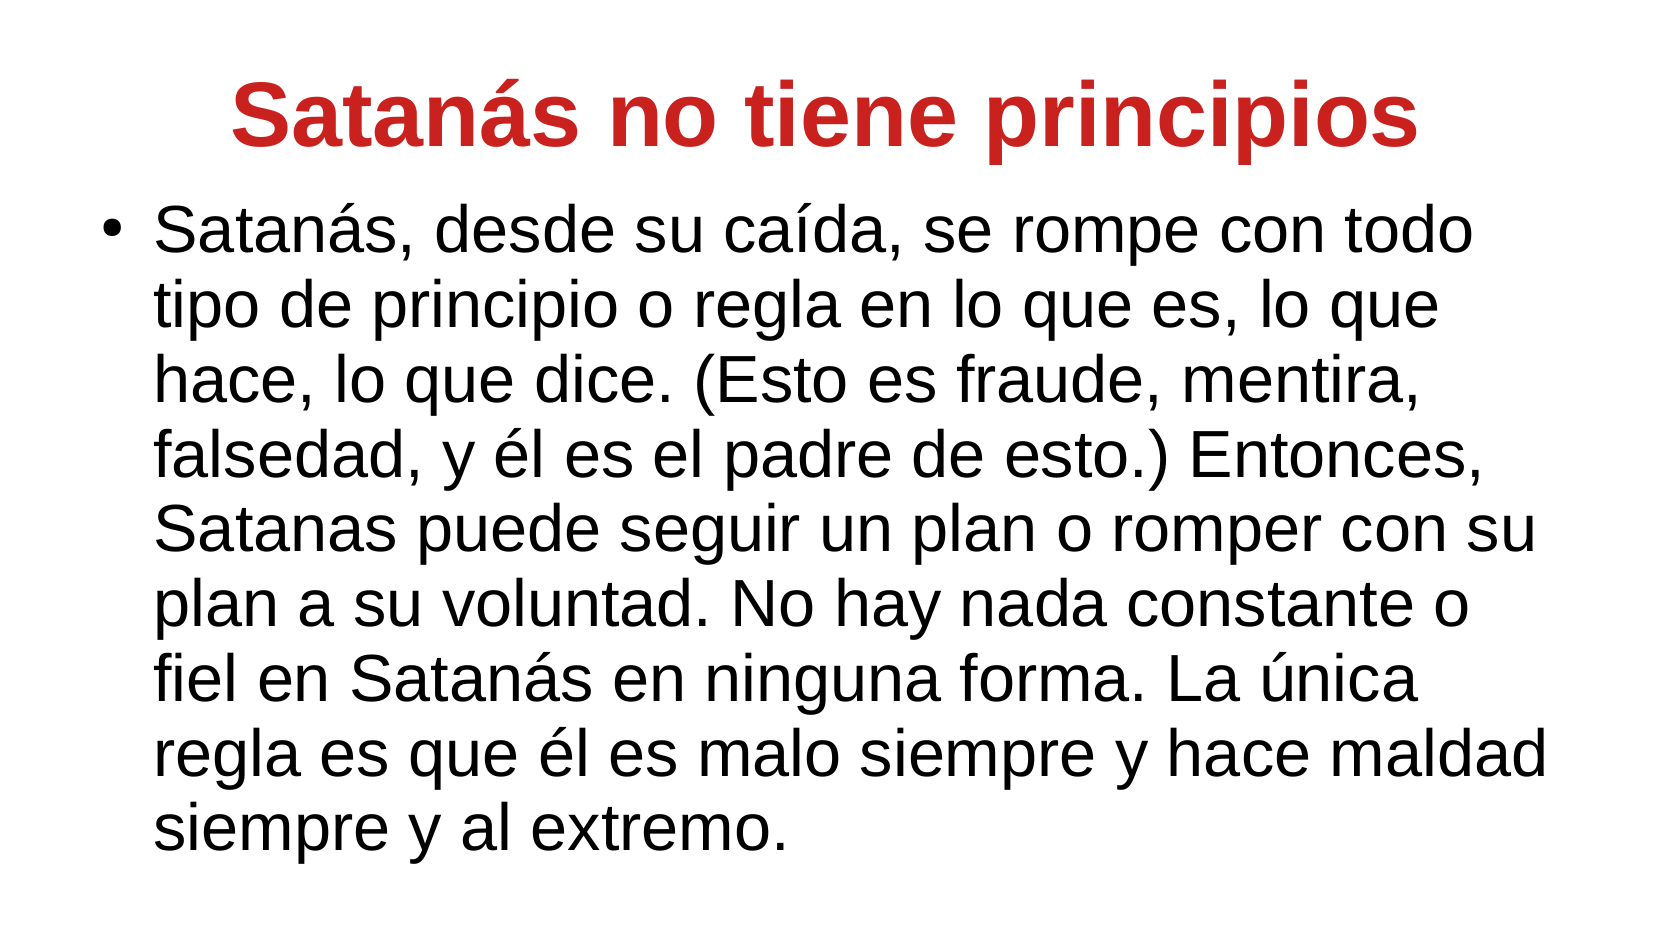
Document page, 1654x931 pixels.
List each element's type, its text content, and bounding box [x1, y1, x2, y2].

list Satanás, desde su caída, se rompe con todo tipo de principio o regla en lo que es, lo que hace, lo que dice. (Esto es fraude, mentira, falsedad, y él es el padre de esto.) Entonces, Satanas puede seguir un plan o romper con su plan a su voluntad. No hay nada constante o fiel en Satanás en ninguna forma. La única regla es que él es malo siempre y hace maldad siempre y al extremo. [82, 192, 1571, 901]
title Satanás no tiene principios [82, 37, 1571, 192]
